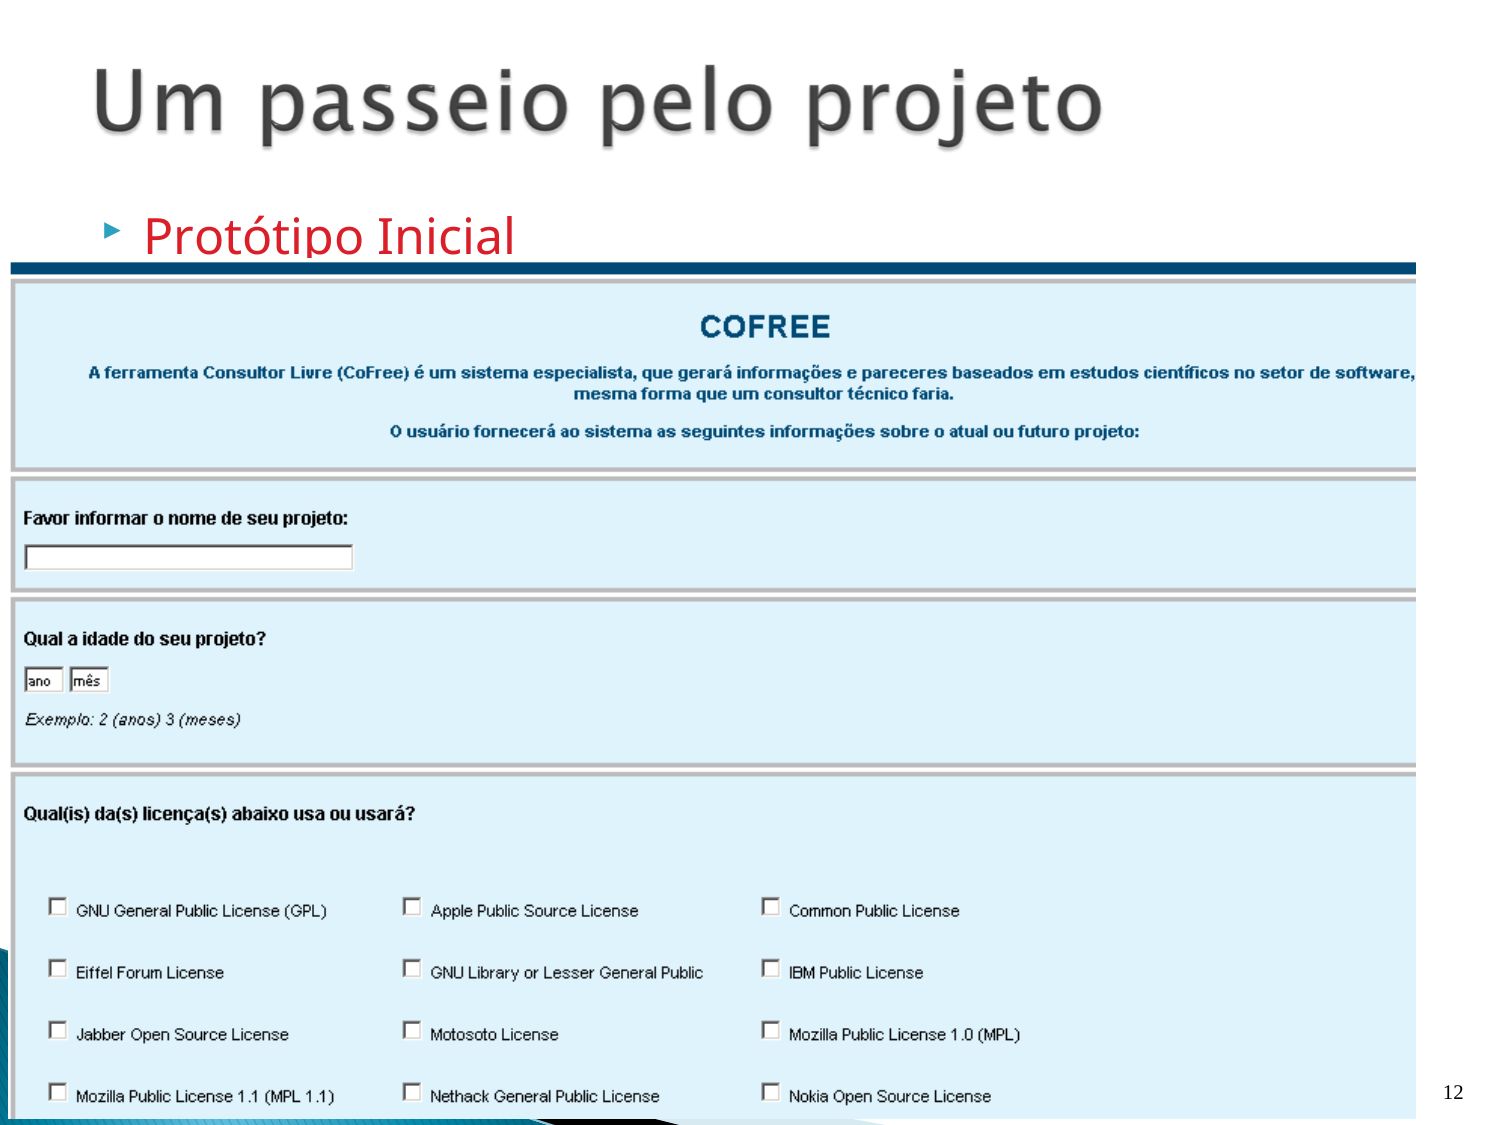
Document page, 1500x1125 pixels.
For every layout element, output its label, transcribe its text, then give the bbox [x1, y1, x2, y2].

text_box 2 [1418, 1051, 1479, 1112]
picture [0, 258, 1416, 1125]
text_box Protótipo Inicial [68, 197, 1436, 976]
picture [32, 15, 1427, 204]
